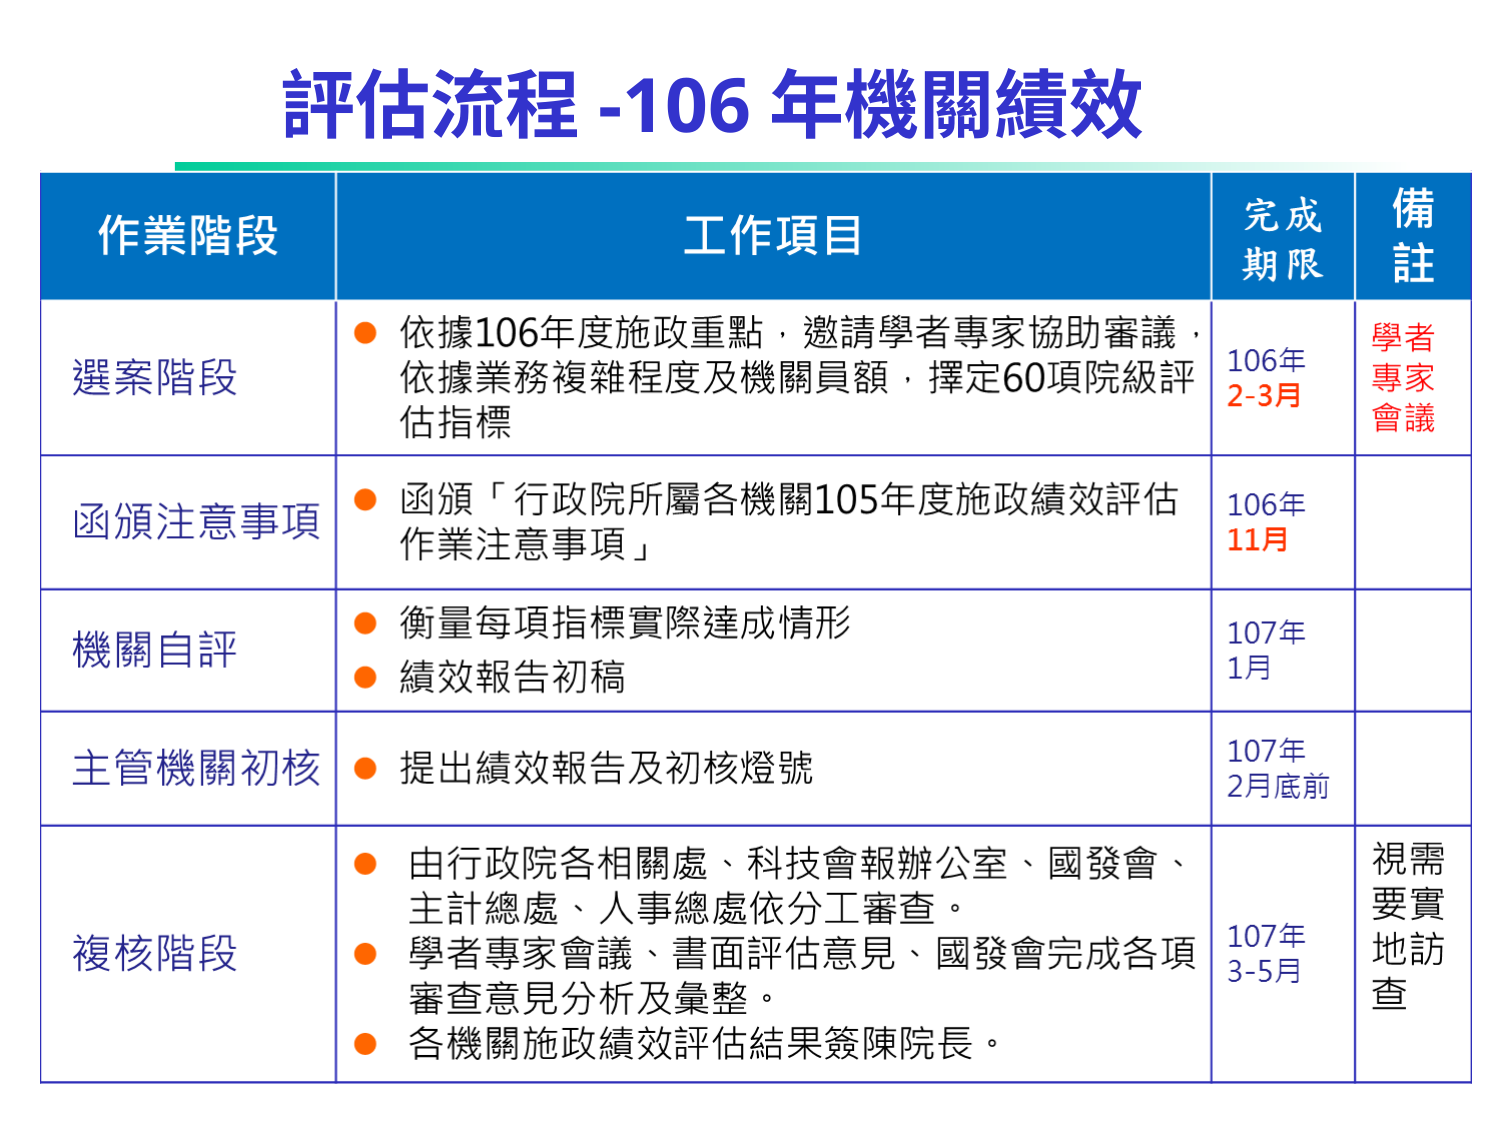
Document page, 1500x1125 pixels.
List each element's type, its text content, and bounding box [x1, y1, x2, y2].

text_box [1162, 1025, 1476, 1101]
text_box 評估流程-106年機關績效 [171, 49, 1254, 155]
picture [40, 169, 1472, 1091]
